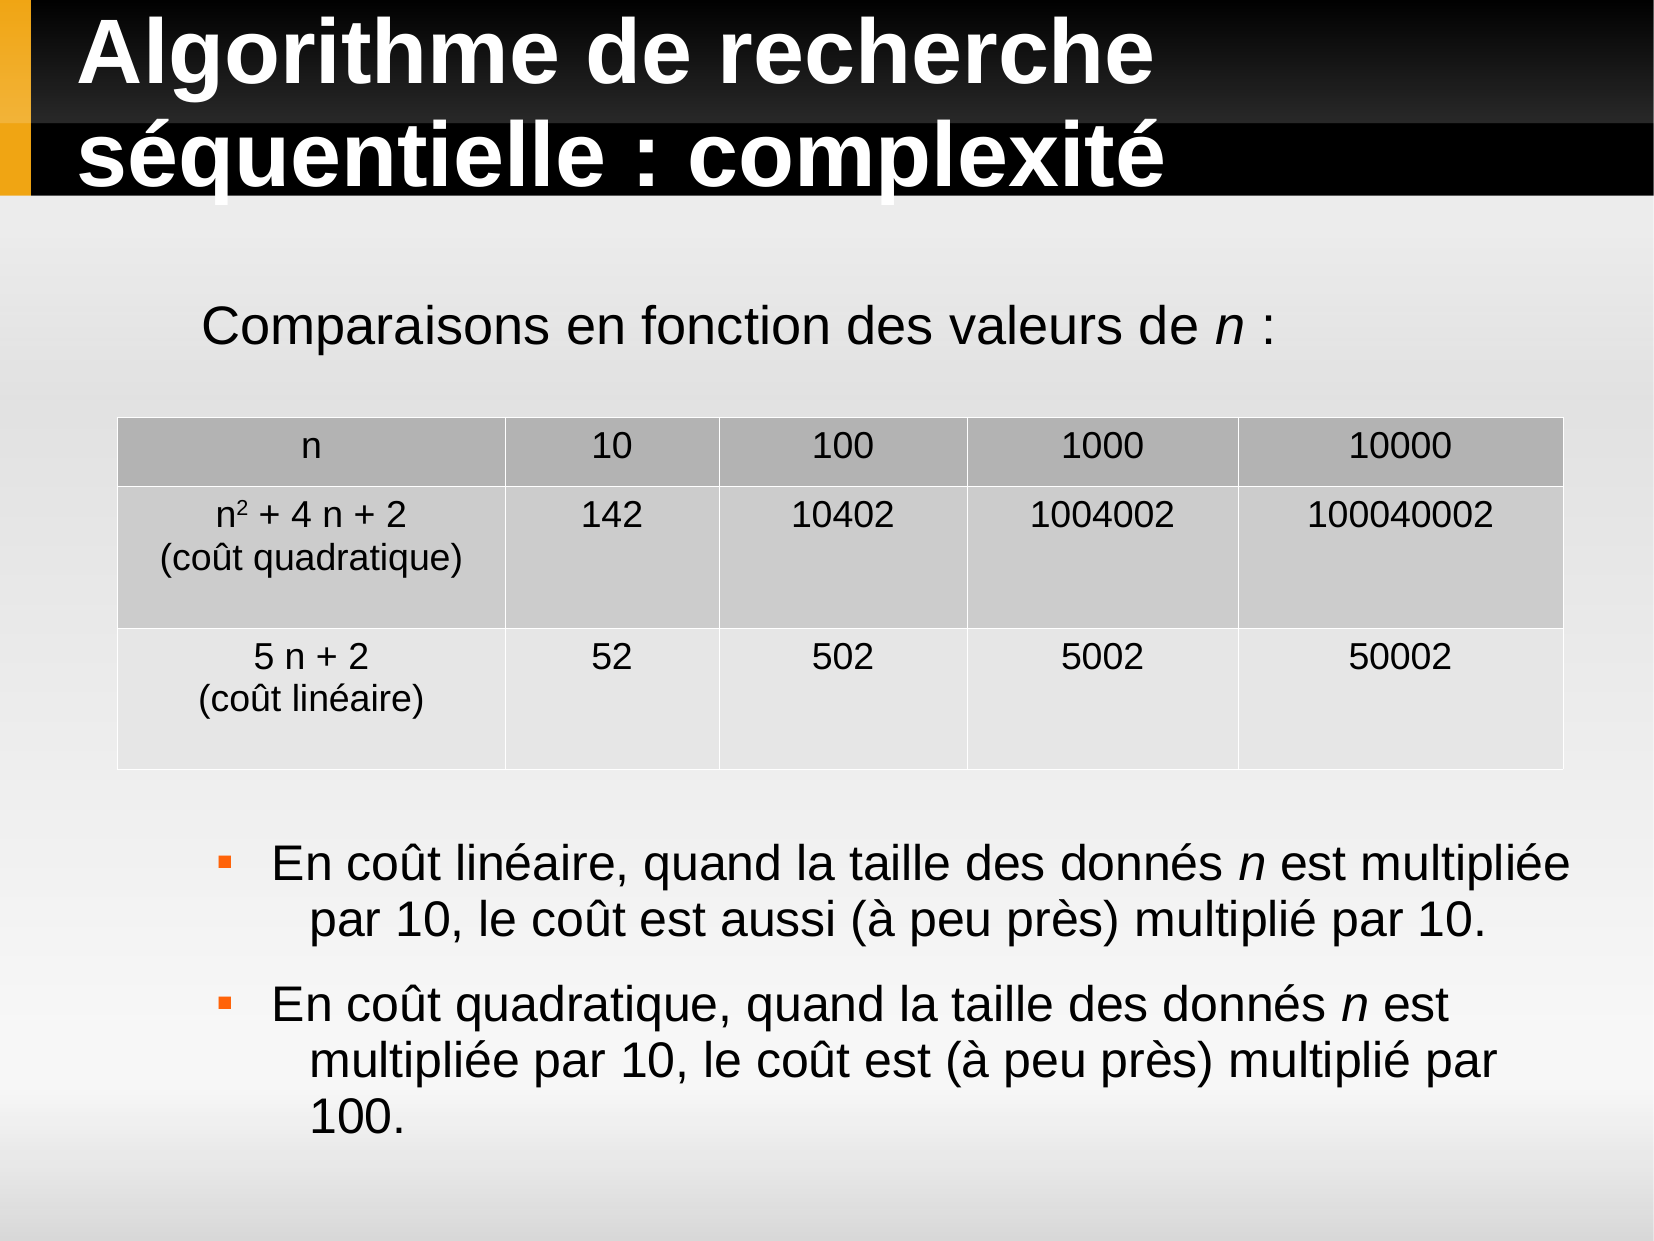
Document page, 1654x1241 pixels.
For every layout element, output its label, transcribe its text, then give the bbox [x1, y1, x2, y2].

table_cell 1004002 [968, 487, 1238, 628]
table_header n [118, 418, 505, 486]
table_header 10 [506, 418, 719, 486]
table_cell 502 [720, 629, 967, 769]
table_cell 10402 [720, 487, 967, 628]
table_header 10000 [1239, 418, 1563, 486]
table_cell n2 + 4 n + 2 (coût quadratique) [118, 487, 505, 628]
table_cell 52 [506, 629, 719, 769]
table_cell 50002 [1239, 629, 1563, 769]
table_cell 142 [506, 487, 719, 628]
table_cell 5 n + 2 (coût linéaire) [118, 629, 505, 769]
table_cell 100040002 [1239, 487, 1563, 628]
table_cell 5002 [968, 629, 1238, 769]
picture [0, 0, 1654, 1241]
table_header 1000 [968, 418, 1238, 486]
table_header 100 [720, 418, 967, 486]
title Algorithme de recherche séquentielle : complexité [76, 0, 1565, 208]
list Comparaisons en fonction des valeurs de n : En coût linéaire, quand la taille des donnés n est multipliée par 10, le coût est aussi (à peu près) multiplié par 10. En coût quadratique, quand la taille des donnés n est multipliée par 10, le coût est (à peu près) multiplié par 100. [88, 295, 1577, 1144]
